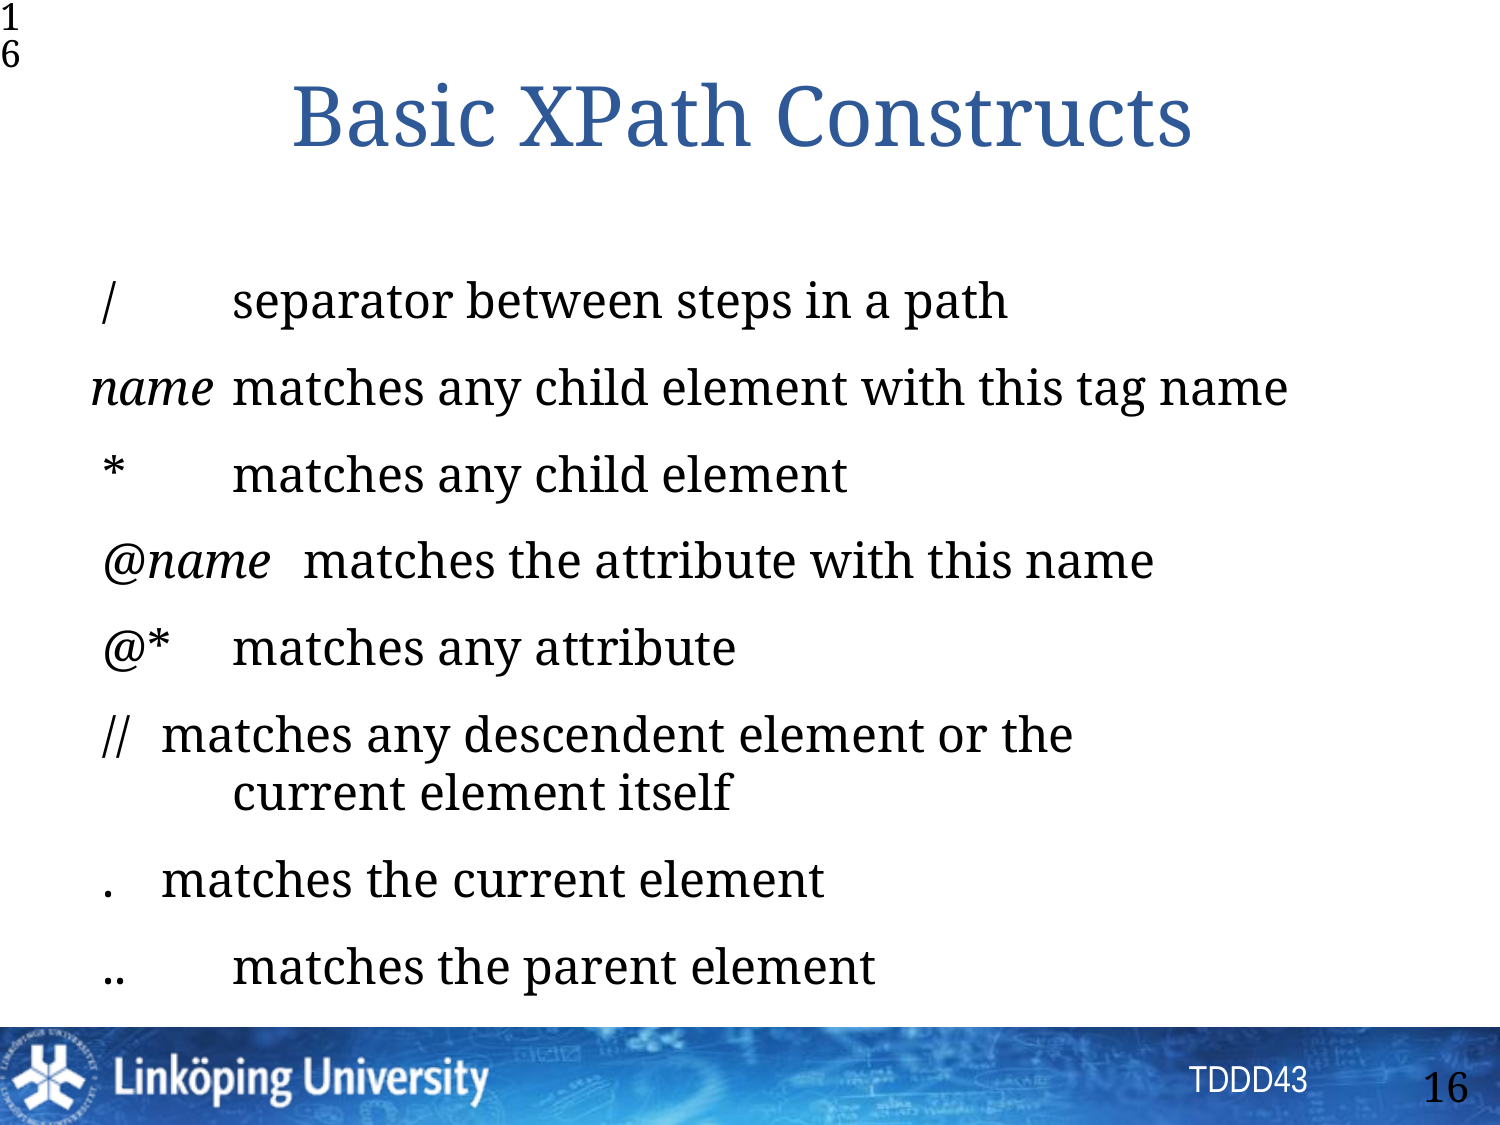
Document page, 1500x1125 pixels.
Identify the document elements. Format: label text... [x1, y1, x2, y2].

title Basic XPath Constructs [67, 30, 1418, 171]
list / separator between steps in a path name matches any child element with this tag name * matches any child element @name matches the attribute with this name @* matches any attribute // matches any descendent element or the current element itself . matches the current element .. matches the parent element [75, 262, 1425, 1005]
text_box <number> [1407, 1053, 1500, 1114]
picture [0, 1027, 1500, 1125]
